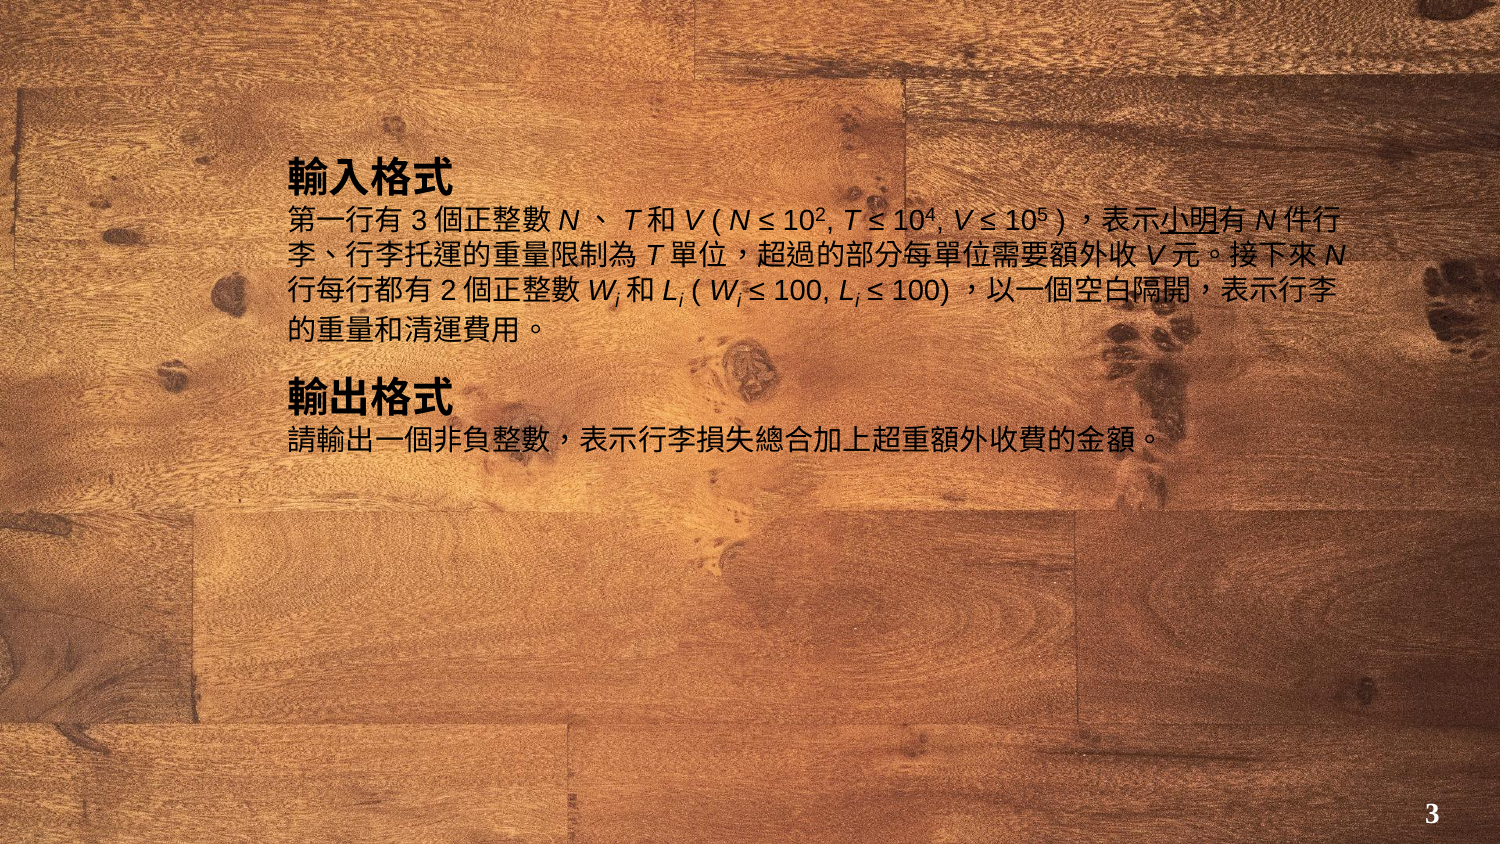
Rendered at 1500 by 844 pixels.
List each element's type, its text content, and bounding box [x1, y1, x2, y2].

slide_number 3 [1410, 779, 1500, 844]
text_box 輸入格式 第一行有3個正整數N、T和V ( N ≤ 102, T ≤ 104, V ≤ 105 )，表示小明有N件行李、行李托運的重量限制為T單位，超過的部分每單位需要額外收V元。接下來N行每行都有2個正整數Wi和Li ( Wi ≤ 100, Li ≤ 100)，以一個空白隔開，表示行李的重量和清運費用。 輸出格式 請輸出一個非負整數，表示行李損失總合加上超重額外收費的金額。 [272, 119, 1362, 534]
